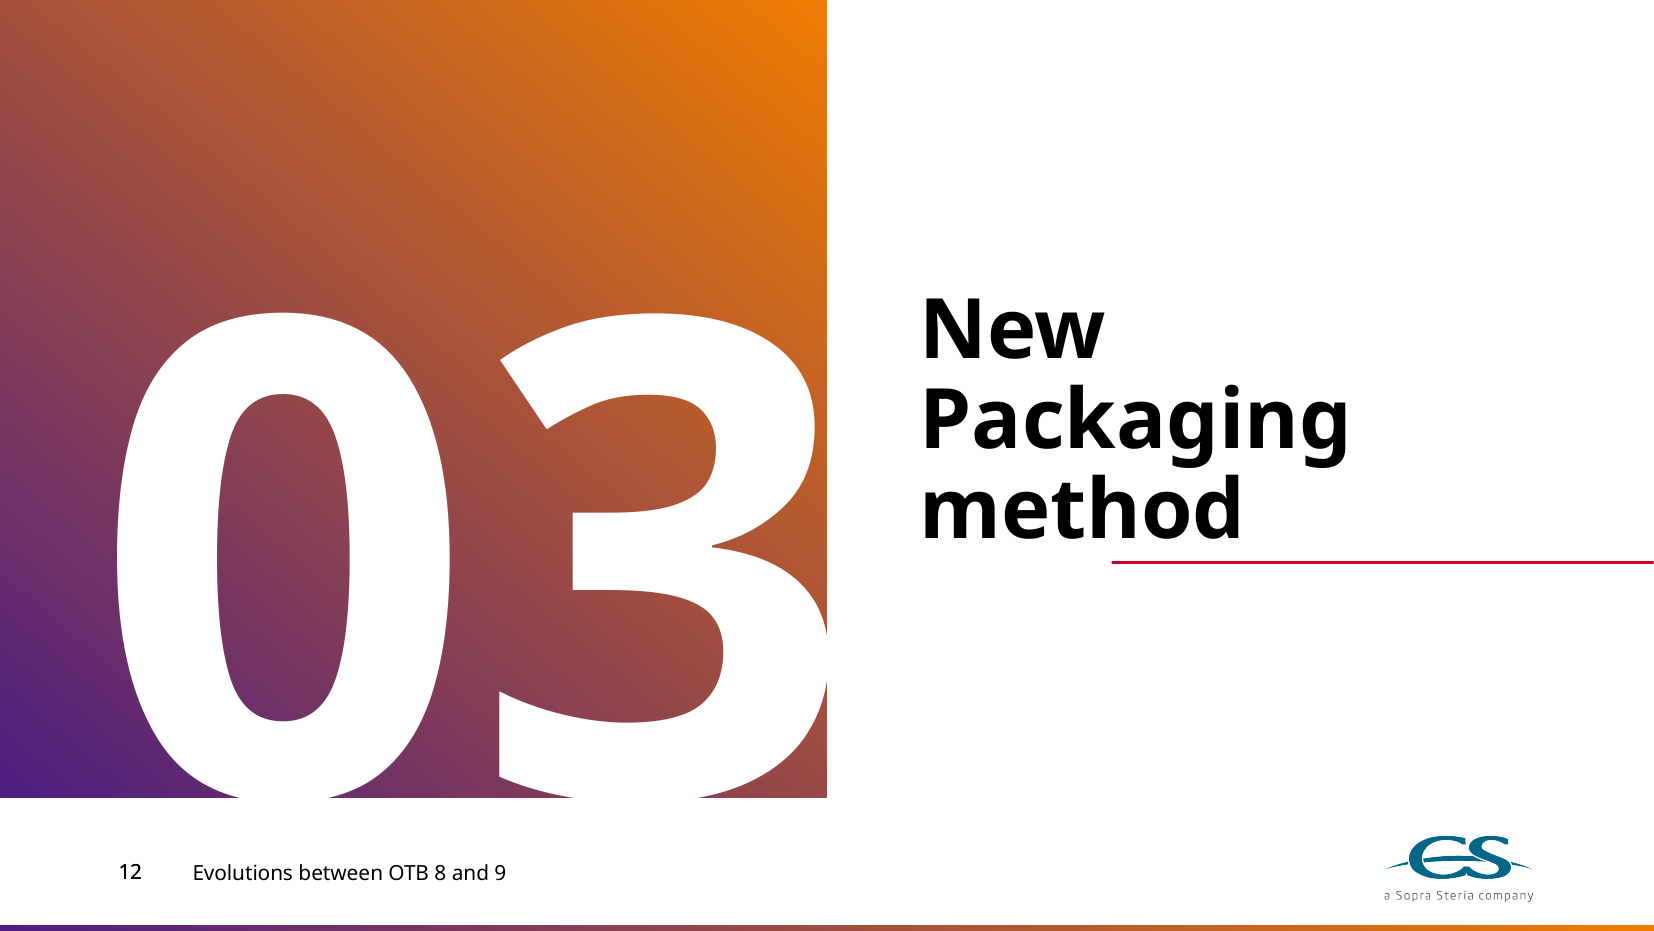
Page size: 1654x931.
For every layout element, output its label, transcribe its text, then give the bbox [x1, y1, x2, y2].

footer Evolutions between OTB 8 and 9 [192, 862, 667, 883]
list New Packaging method [919, 286, 1555, 446]
list 03 [0, 129, 857, 798]
picture [1363, 814, 1555, 921]
